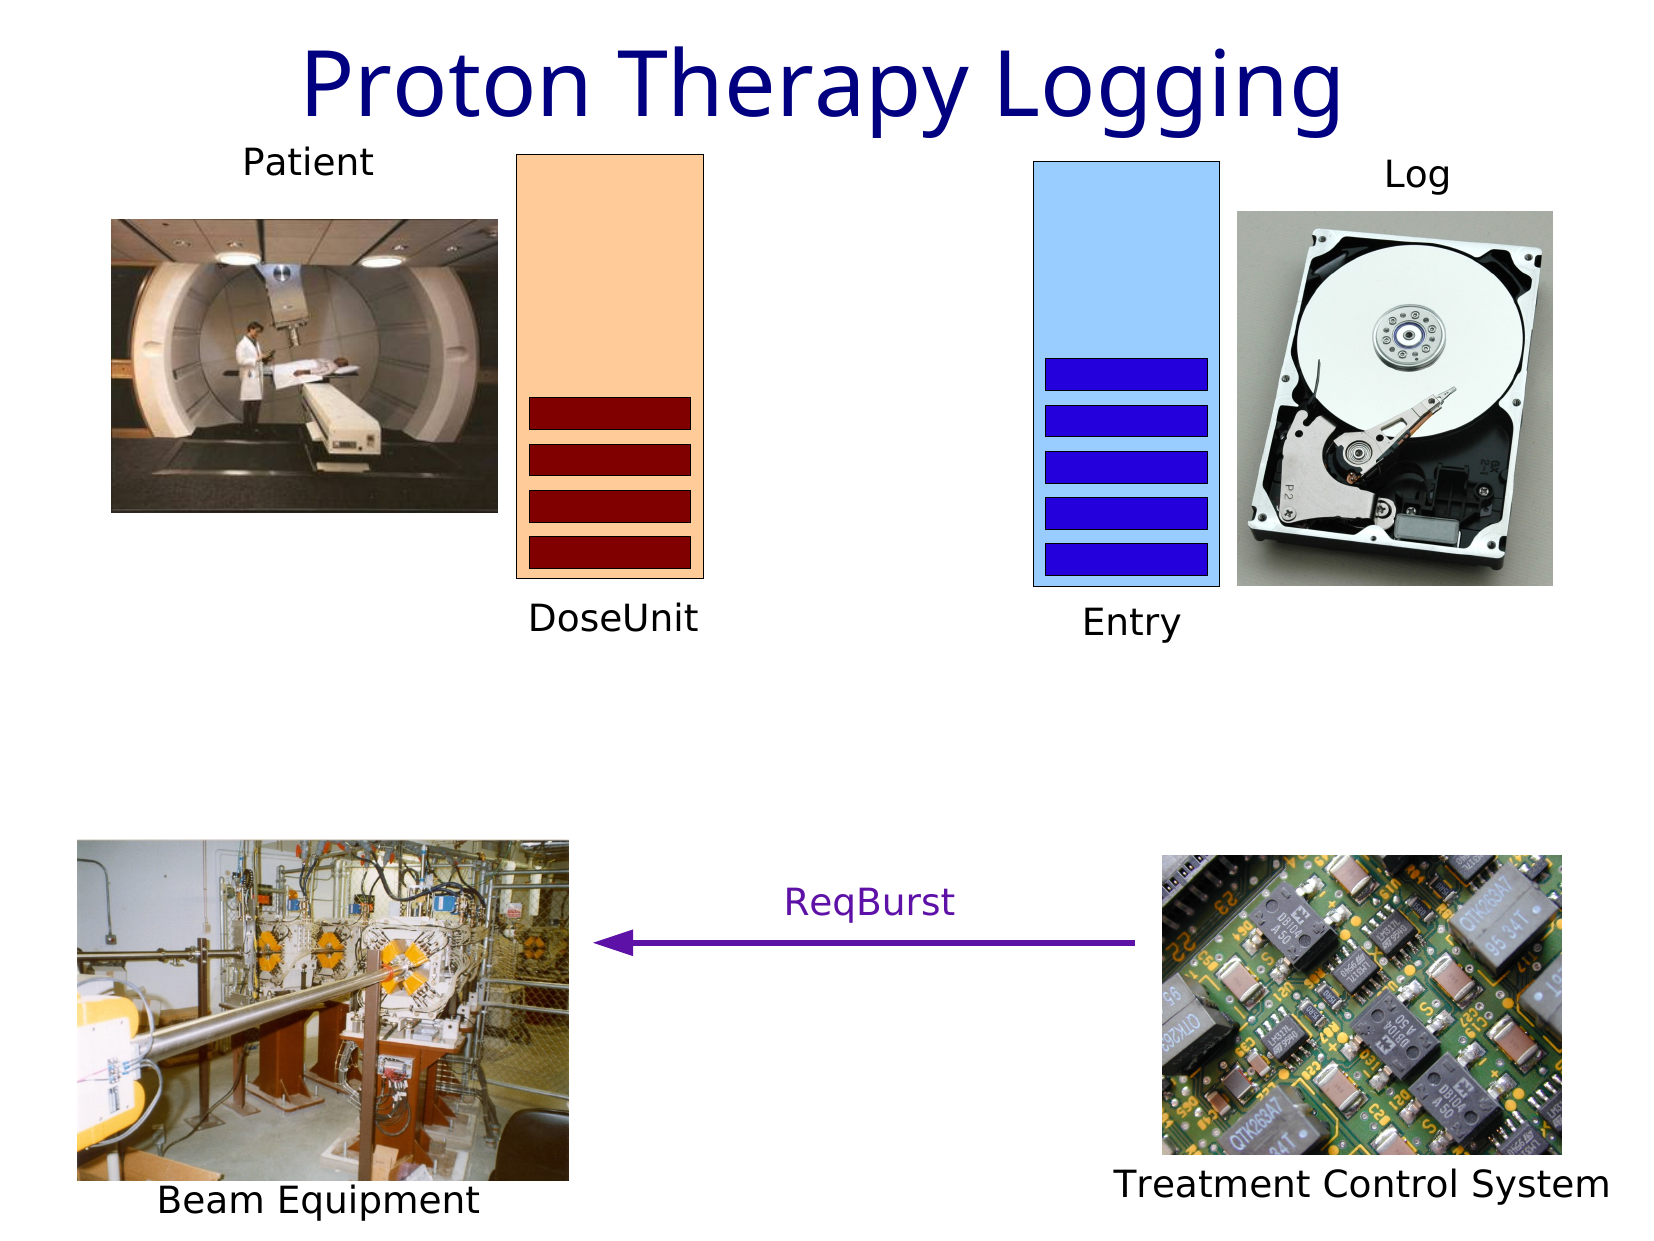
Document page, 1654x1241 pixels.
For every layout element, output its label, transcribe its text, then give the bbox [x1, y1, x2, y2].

picture [111, 219, 498, 513]
text_box Patient [227, 133, 387, 192]
text_box Entry [1067, 593, 1195, 652]
text_box [516, 154, 704, 579]
picture [77, 839, 569, 1181]
text_box Treatment Control System [1098, 1155, 1616, 1215]
text_box Beam Equipment [141, 1171, 489, 1231]
text_box DoseUnit [513, 589, 710, 648]
title Proton Therapy Logging [79, 14, 1568, 148]
text_box ReqBurst [768, 873, 967, 932]
picture [1237, 211, 1553, 586]
picture [1162, 855, 1562, 1155]
text_box [1033, 161, 1220, 587]
text_box Log [1369, 145, 1465, 204]
